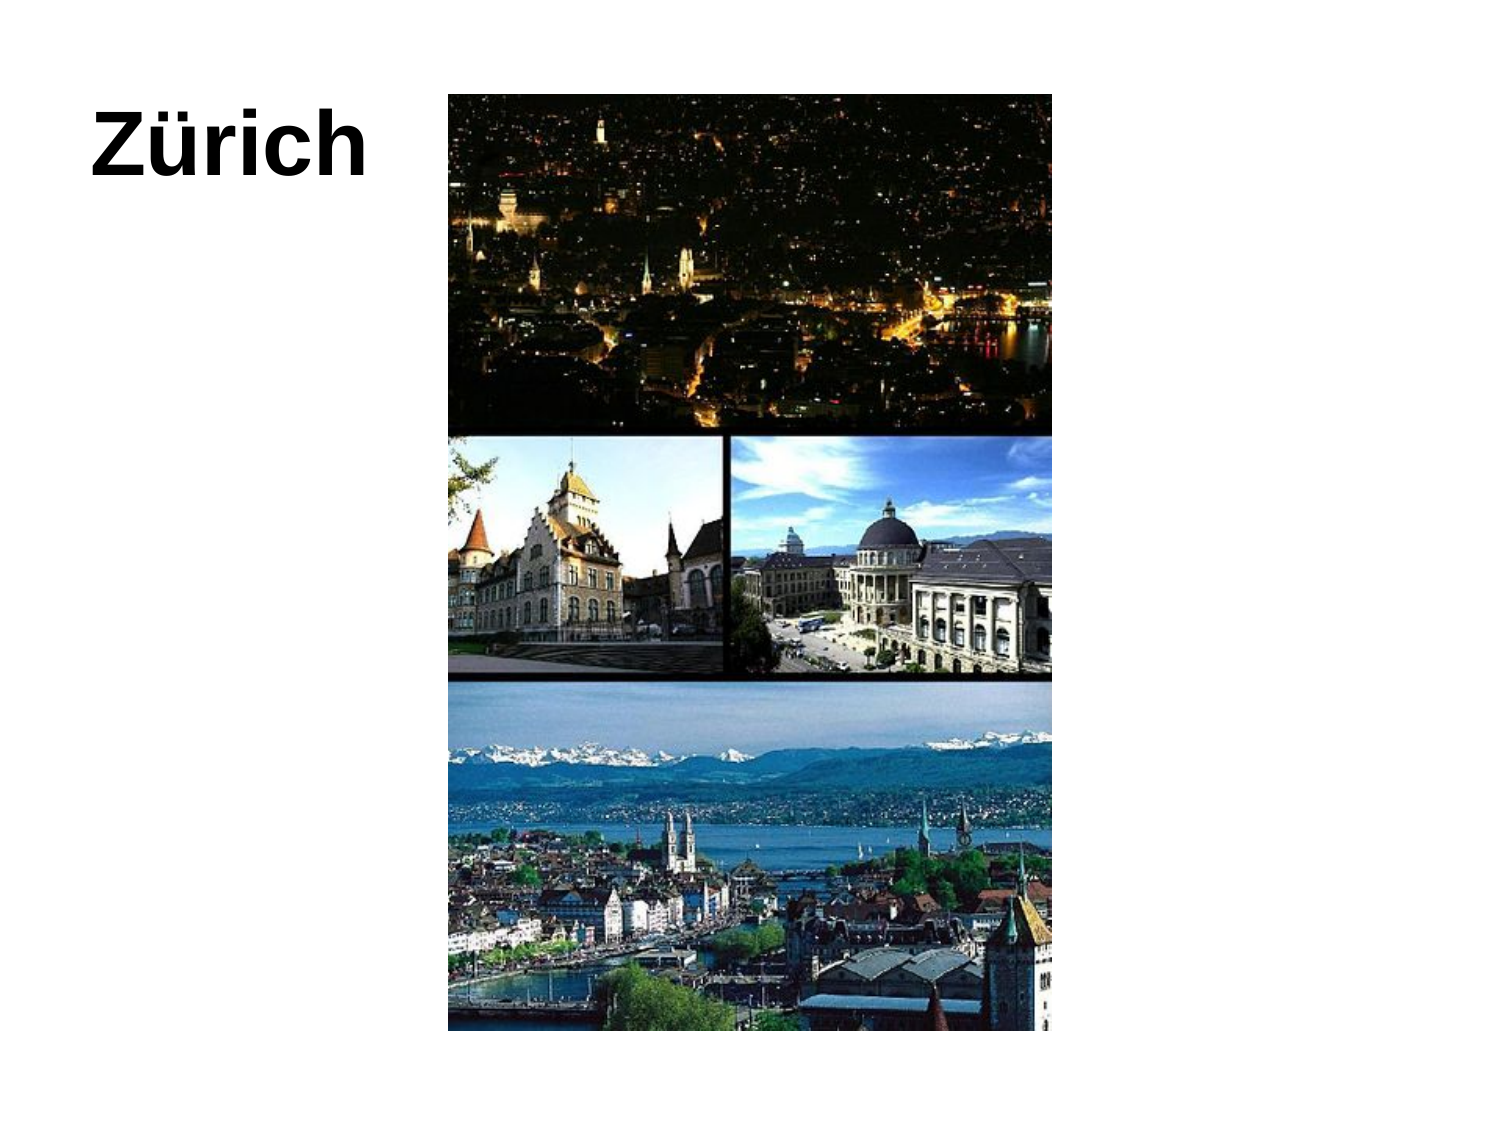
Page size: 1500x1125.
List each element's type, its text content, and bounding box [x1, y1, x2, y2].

title Zürich [75, 45, 1426, 233]
picture [448, 233, 1052, 1031]
